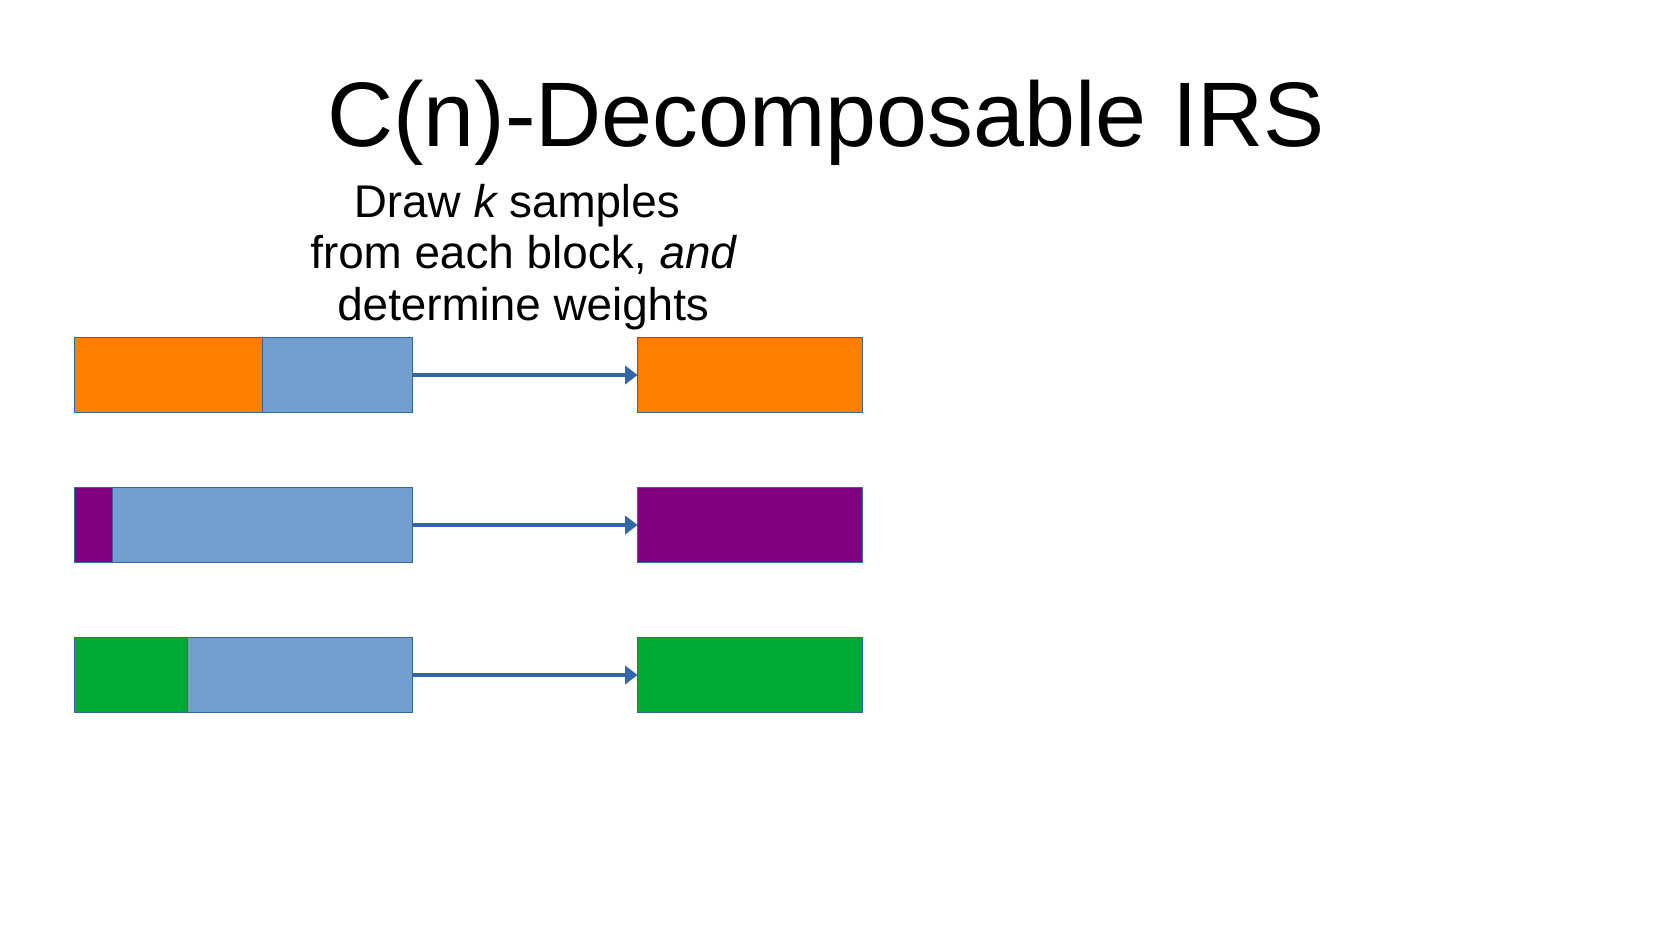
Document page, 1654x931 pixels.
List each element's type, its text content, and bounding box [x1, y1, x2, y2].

text_box [637, 487, 863, 563]
text_box [74, 487, 413, 563]
text_box Draw k samples from each block, and determine weights [295, 168, 751, 338]
title C(n)-Decomposable IRS [82, 37, 1571, 193]
text_box [74, 637, 413, 713]
text_box [74, 337, 413, 413]
text_box [637, 637, 863, 713]
text_box [637, 337, 863, 413]
